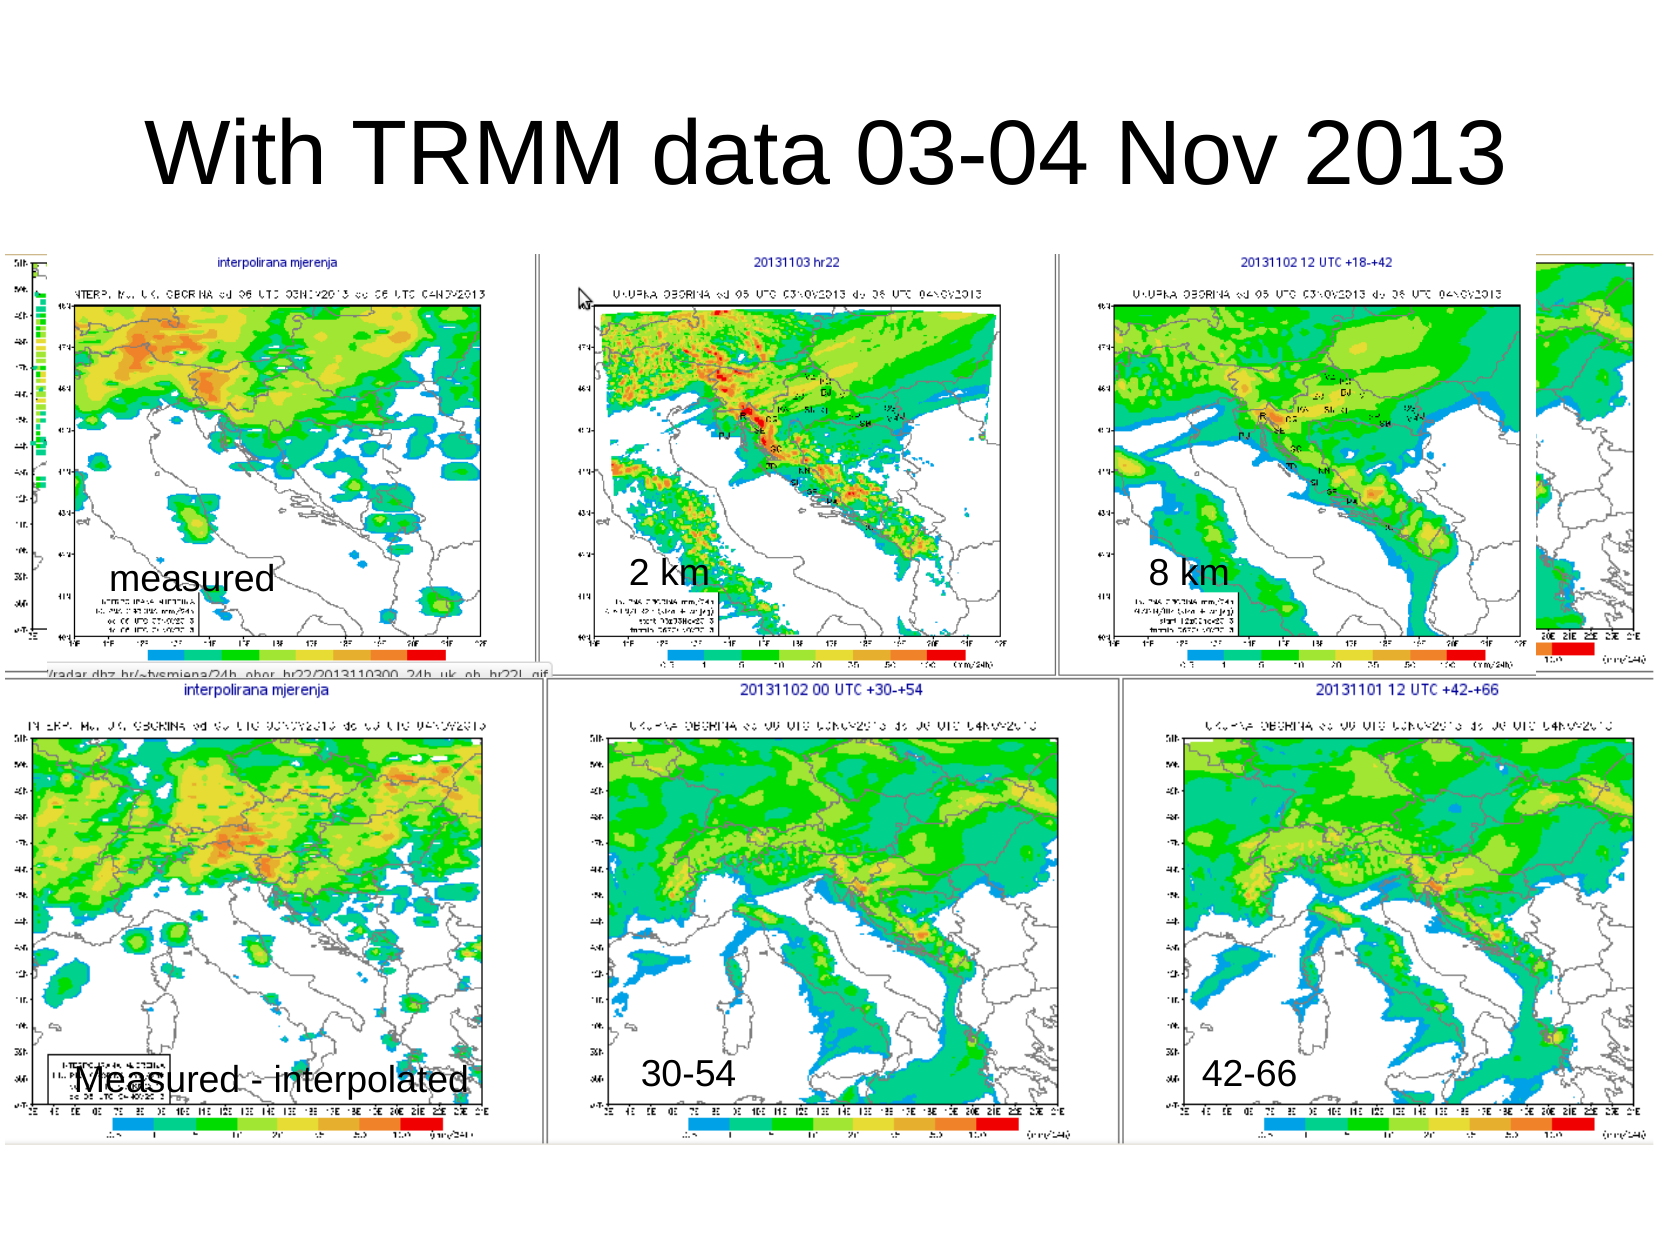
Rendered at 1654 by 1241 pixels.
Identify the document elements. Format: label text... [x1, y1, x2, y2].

text_box Measured - interpolated [59, 1051, 484, 1108]
text_box 42-66 [1187, 1045, 1313, 1103]
text_box 30-54 [626, 1045, 752, 1103]
title With TRMM data 03-04 Nov 2013 [82, 49, 1571, 254]
text_box measured [94, 549, 291, 607]
text_box 2 km [614, 543, 726, 601]
picture [5, 254, 1654, 1145]
text_box 8 km [1133, 543, 1245, 601]
